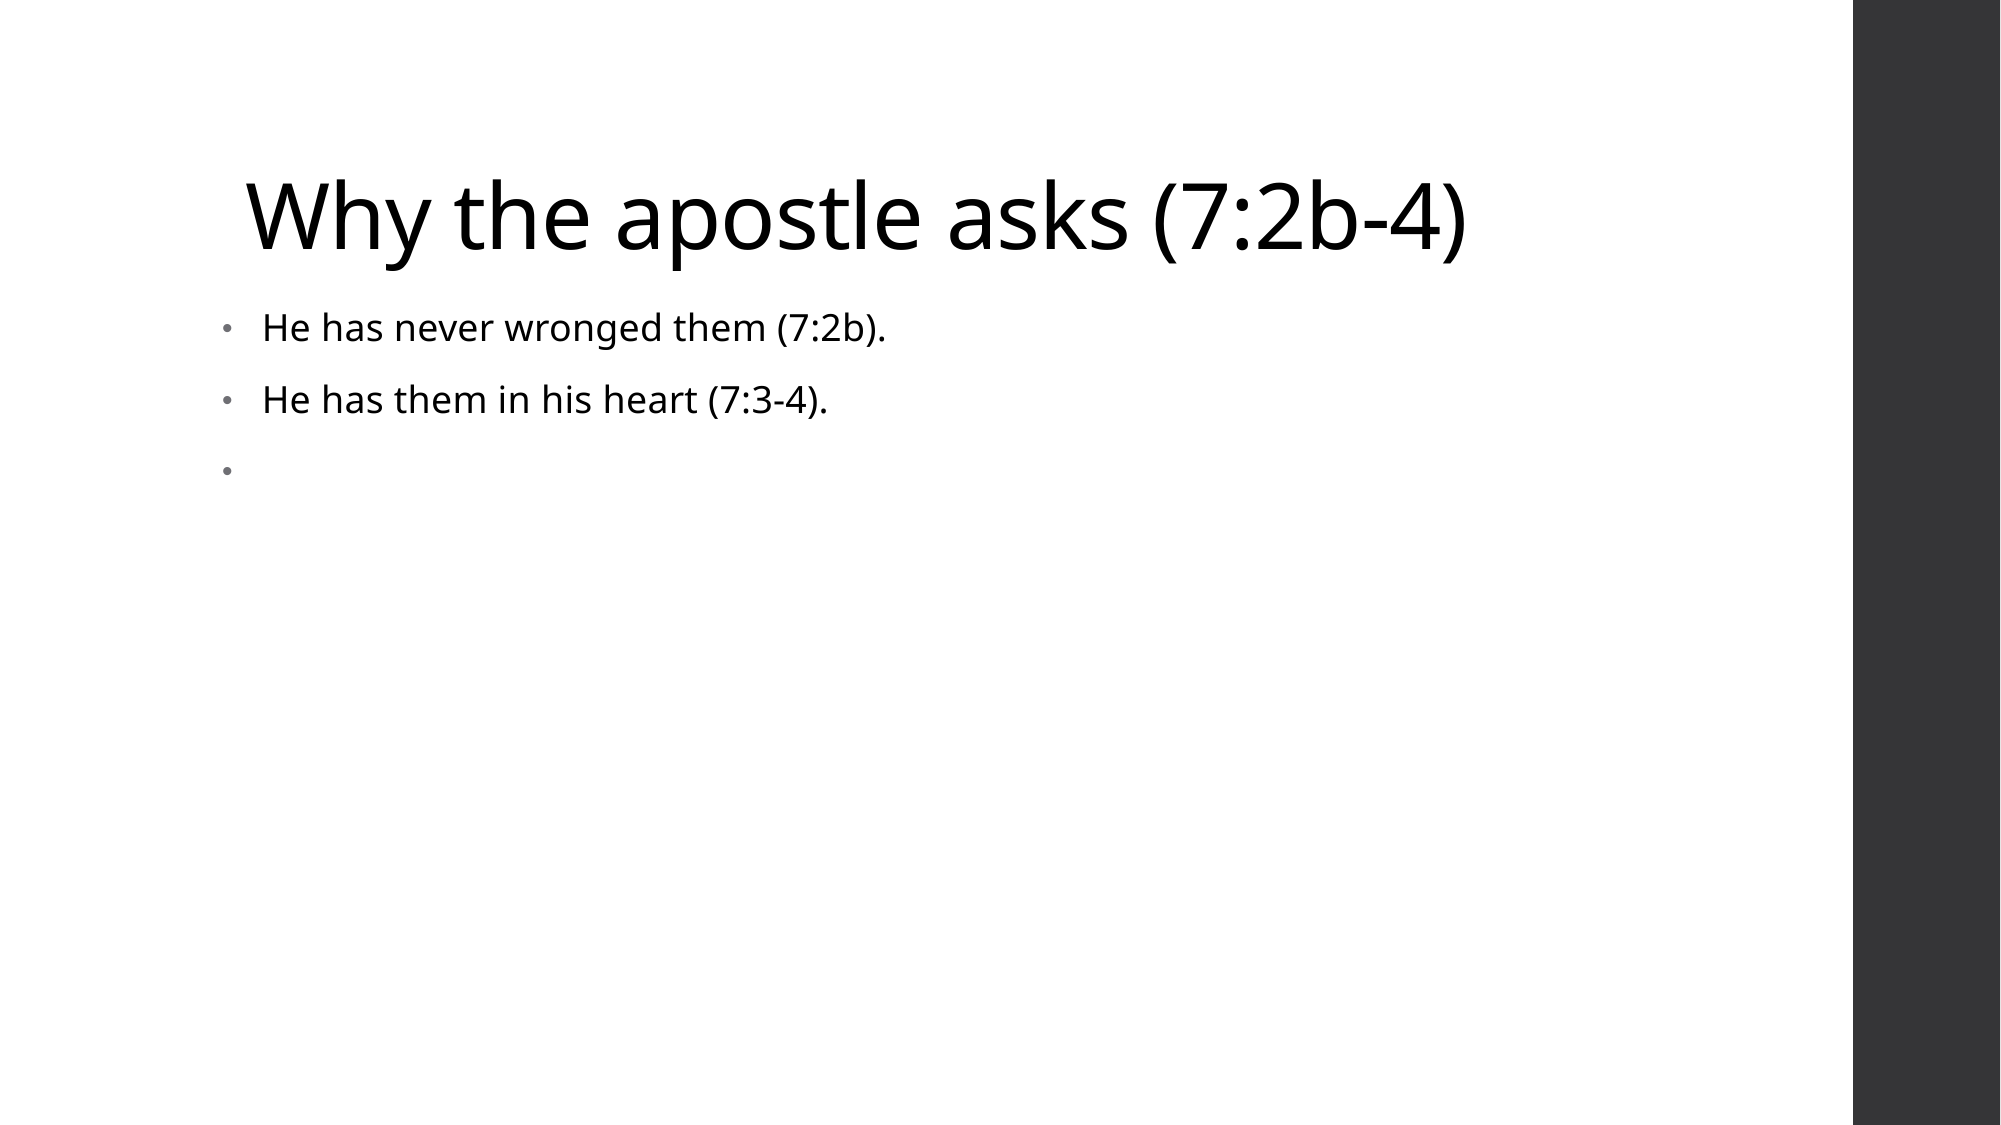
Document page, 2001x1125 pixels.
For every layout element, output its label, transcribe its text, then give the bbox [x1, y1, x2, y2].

list He has never wronged them (7:2b). He has them in his heart (7:3-4). [206, 299, 1617, 1014]
title Why the apostle asks (7:2b-4) [206, 60, 1797, 278]
